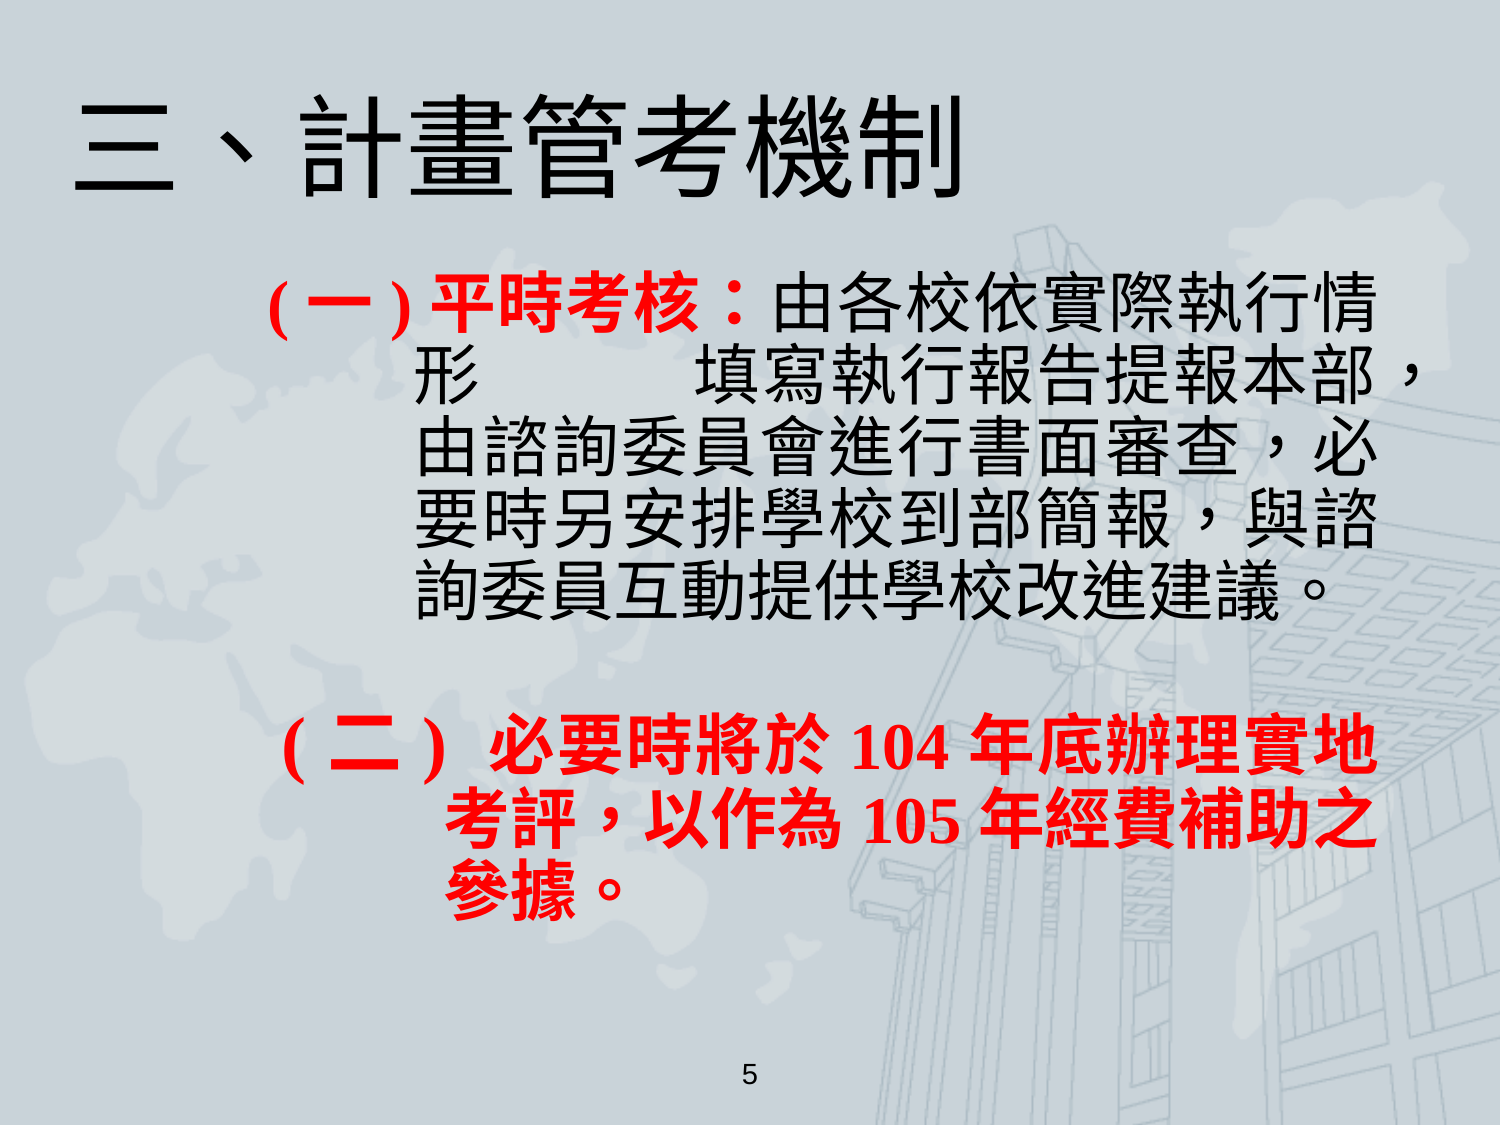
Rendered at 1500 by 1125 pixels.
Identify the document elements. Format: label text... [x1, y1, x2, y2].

picture [0, 0, 1500, 1125]
title 三、計畫管考機制 [53, 44, 1412, 262]
text_box 5 [496, 1042, 1004, 1103]
list (一)平時考核：由各校依實際執行情形 填寫執行報告提報本部，由諮詢委員會進行書面審查，必要時另安排學校到部簡報，與諮詢委員互動提供學校改進建議。 (二) 必要時將於104年底辦理實地考評，以作為105年經費補助之參據。 [105, 261, 1395, 1005]
